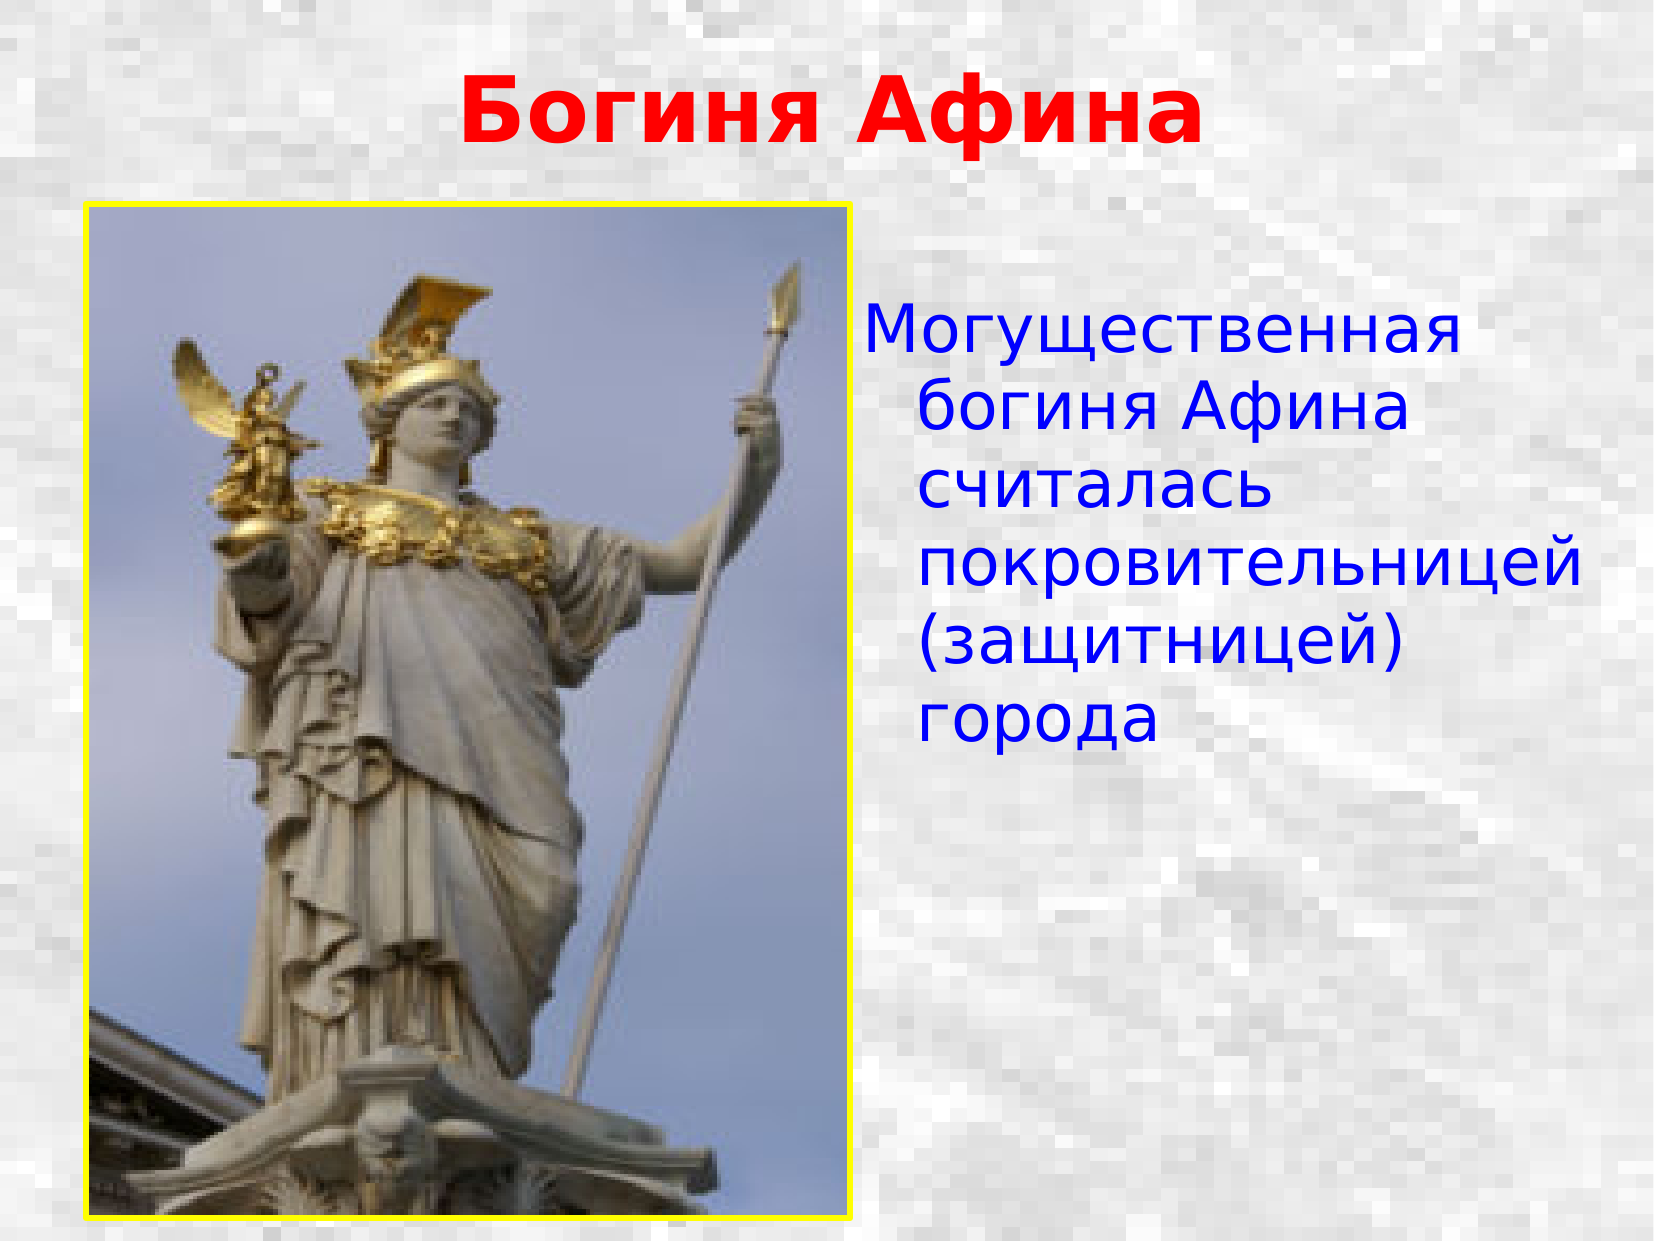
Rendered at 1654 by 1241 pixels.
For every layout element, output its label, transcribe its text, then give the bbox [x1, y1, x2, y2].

title Богиня Афина [88, 14, 1577, 207]
picture [0, 0, 1654, 1241]
list Могущественная богиня Афина считалась покровительницей (защитницей) города [853, 290, 1625, 1094]
